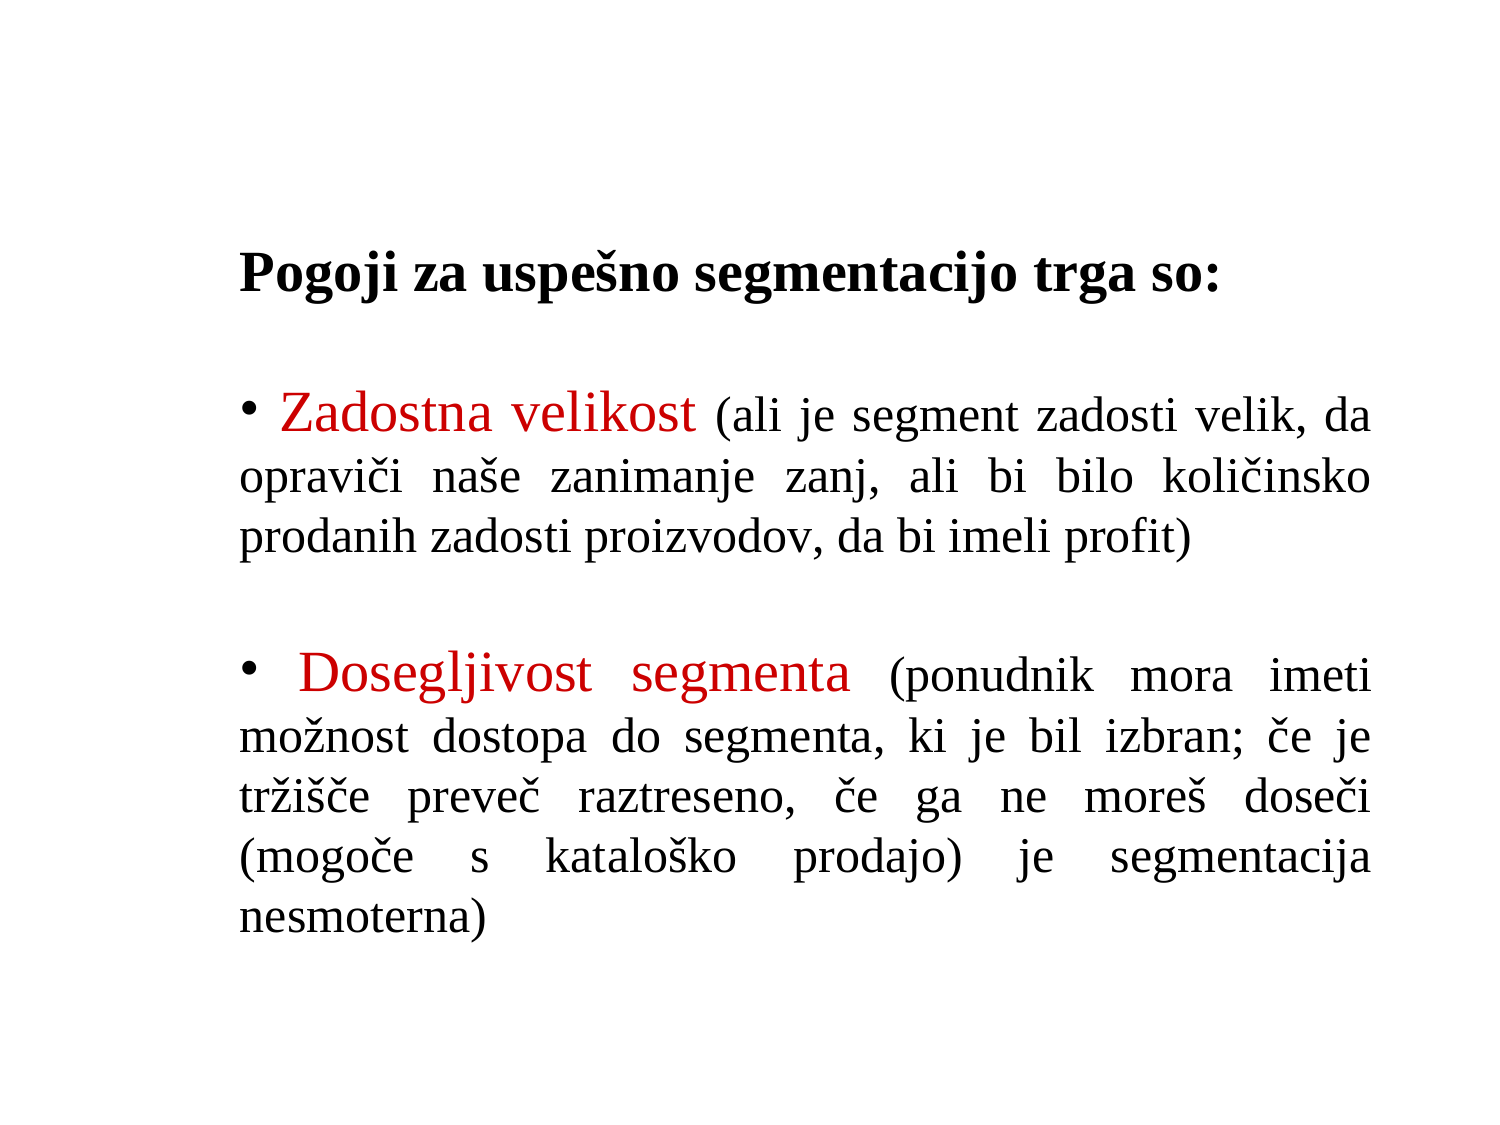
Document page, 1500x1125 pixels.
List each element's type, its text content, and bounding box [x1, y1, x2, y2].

text_box Pogoji za uspešno segmentacijo trga so: Zadostna velikost (ali je segment zadosti velik, da opraviči naše zanimanje zanj, ali bi bilo količinsko prodanih zadosti proizvodov, da bi imeli profit) Dosegljivost segmenta (ponudnik mora imeti možnost dostopa do segmenta, ki je bil izbran; če je tržišče preveč raztreseno, če ga ne moreš doseči (mogoče s kataloško prodajo) je segmentacija nesmoterna) [224, 224, 1388, 1011]
